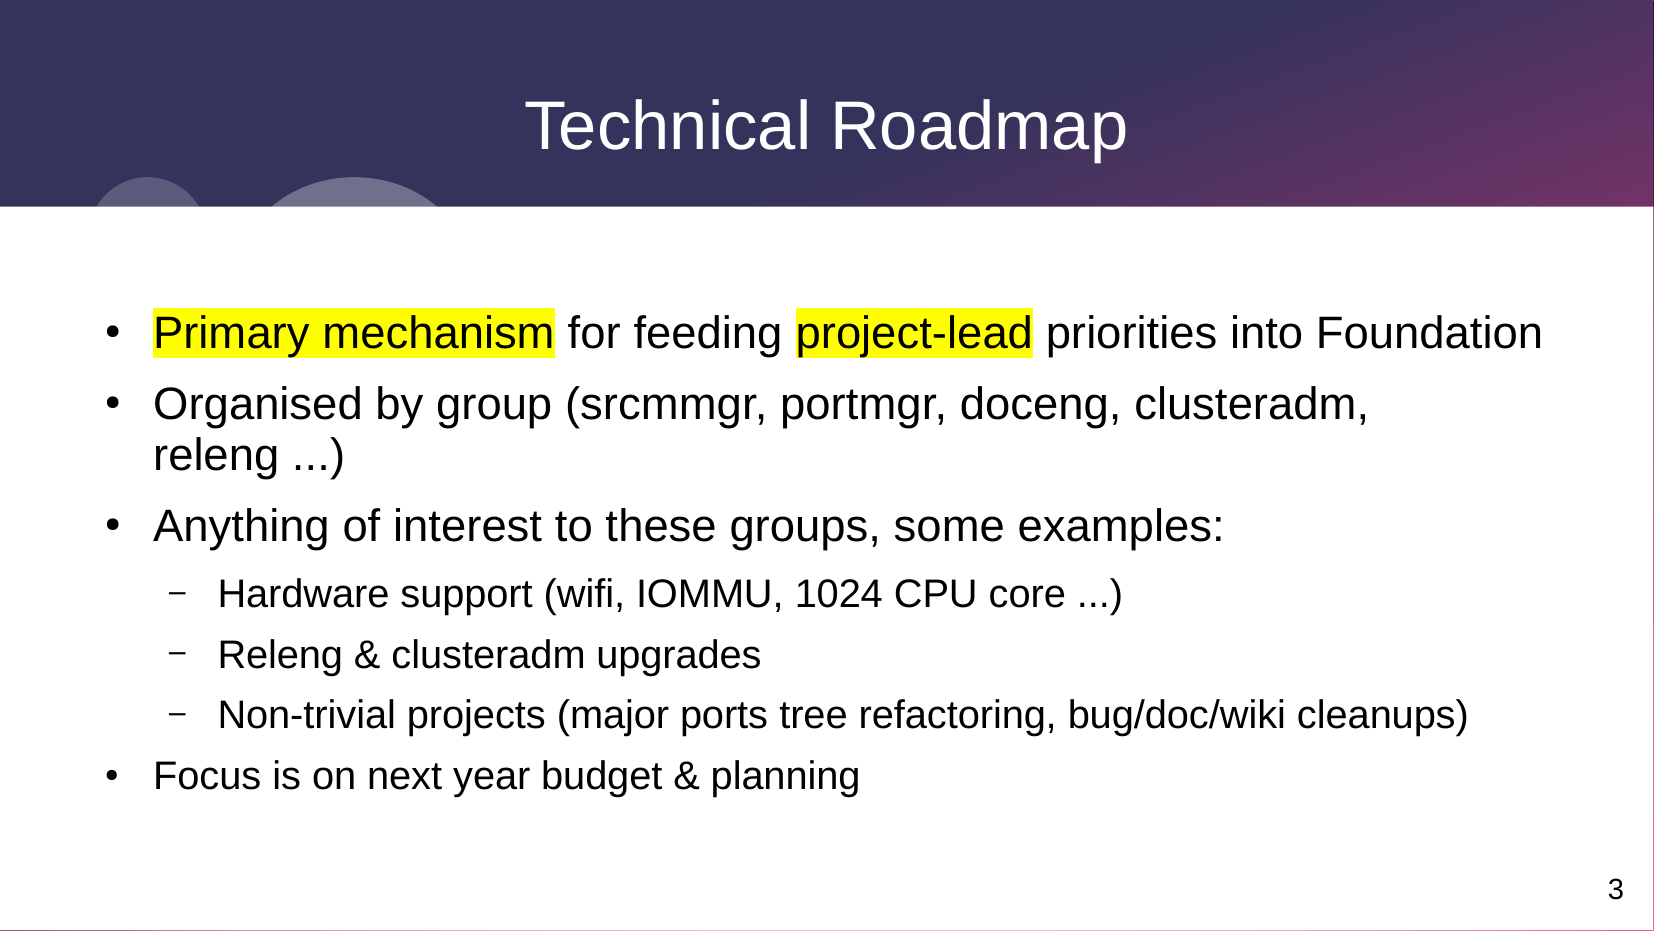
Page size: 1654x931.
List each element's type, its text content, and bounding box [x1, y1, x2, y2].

title Technical Roadmap [88, 44, 1565, 207]
list Primary mechanism for feeding project-lead priorities into Foundation Organised by group (srcmmgr, portmgr, doceng, clusteradm, releng ...) Anything of interest to these groups, some examples: Hardware support (wifi, IOMMU, 1024 CPU core ...) Releng & clusteradm upgrades Non-trivial projects (major ports tree refactoring, bug/doc/wiki cleanups) Focus is on next year budget & planning [88, 236, 1565, 827]
